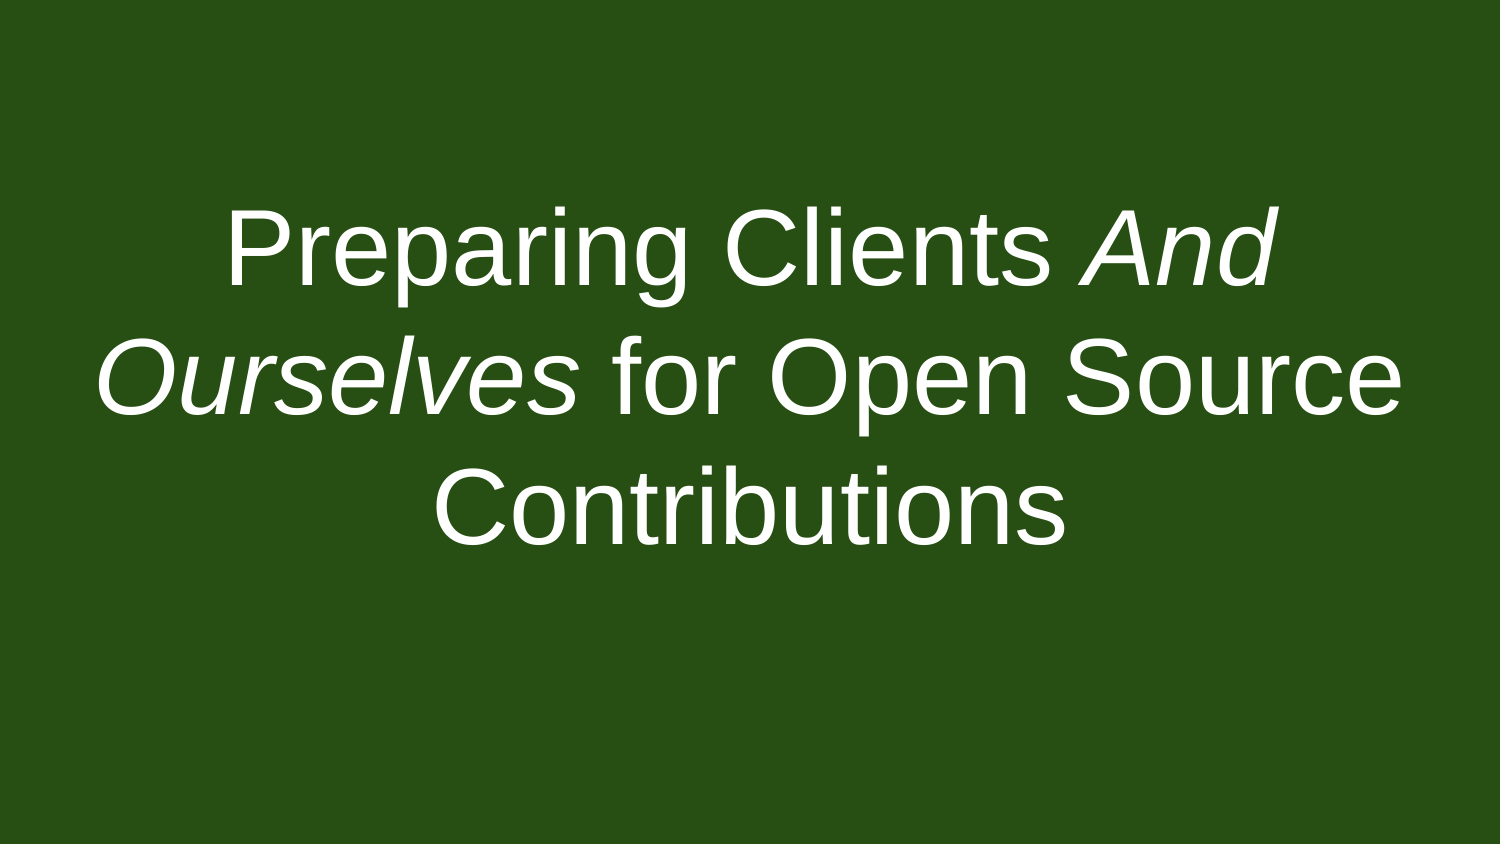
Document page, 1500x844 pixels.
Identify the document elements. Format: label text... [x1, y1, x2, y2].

title Preparing Clients And Ourselves for Open Source Contributions [51, 122, 1449, 582]
